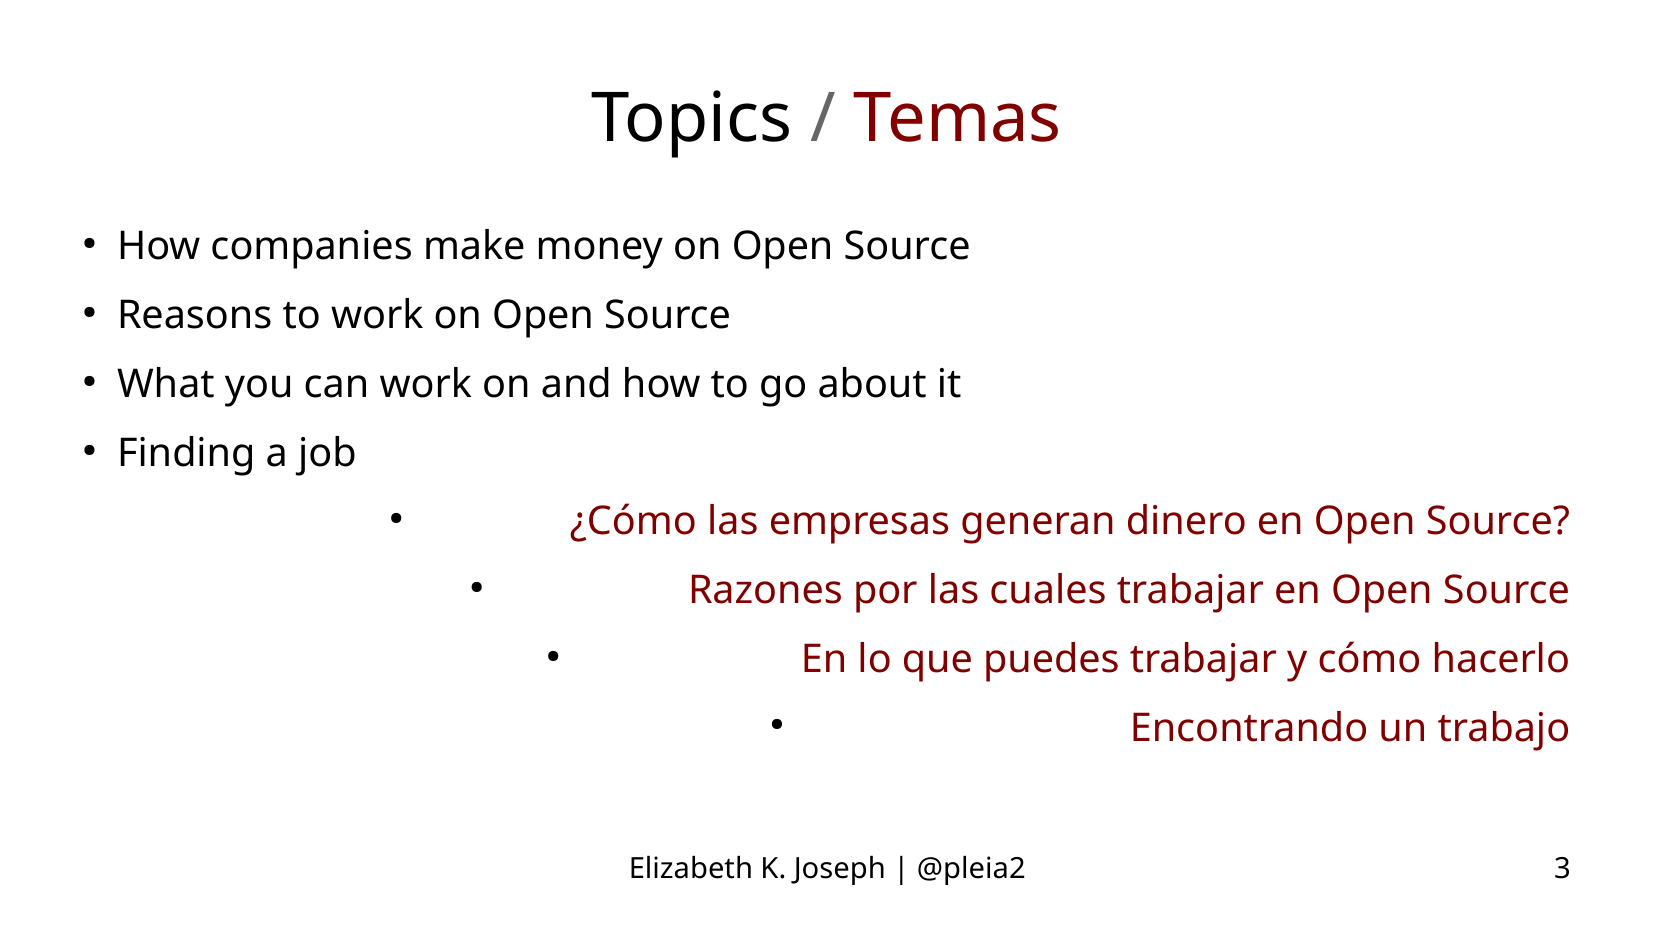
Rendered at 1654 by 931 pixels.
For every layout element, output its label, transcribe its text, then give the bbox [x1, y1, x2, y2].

list How companies make money on Open Source Reasons to work on Open Source What you can work on and how to go about it Finding a job ¿Cómo las empresas generan dinero en Open Source? Razones por las cuales trabajar en Open Source En lo que puedes trabajar y cómo hacerlo Encontrando un trabajo [82, 217, 1571, 758]
title Topics / Temas [82, 37, 1571, 193]
